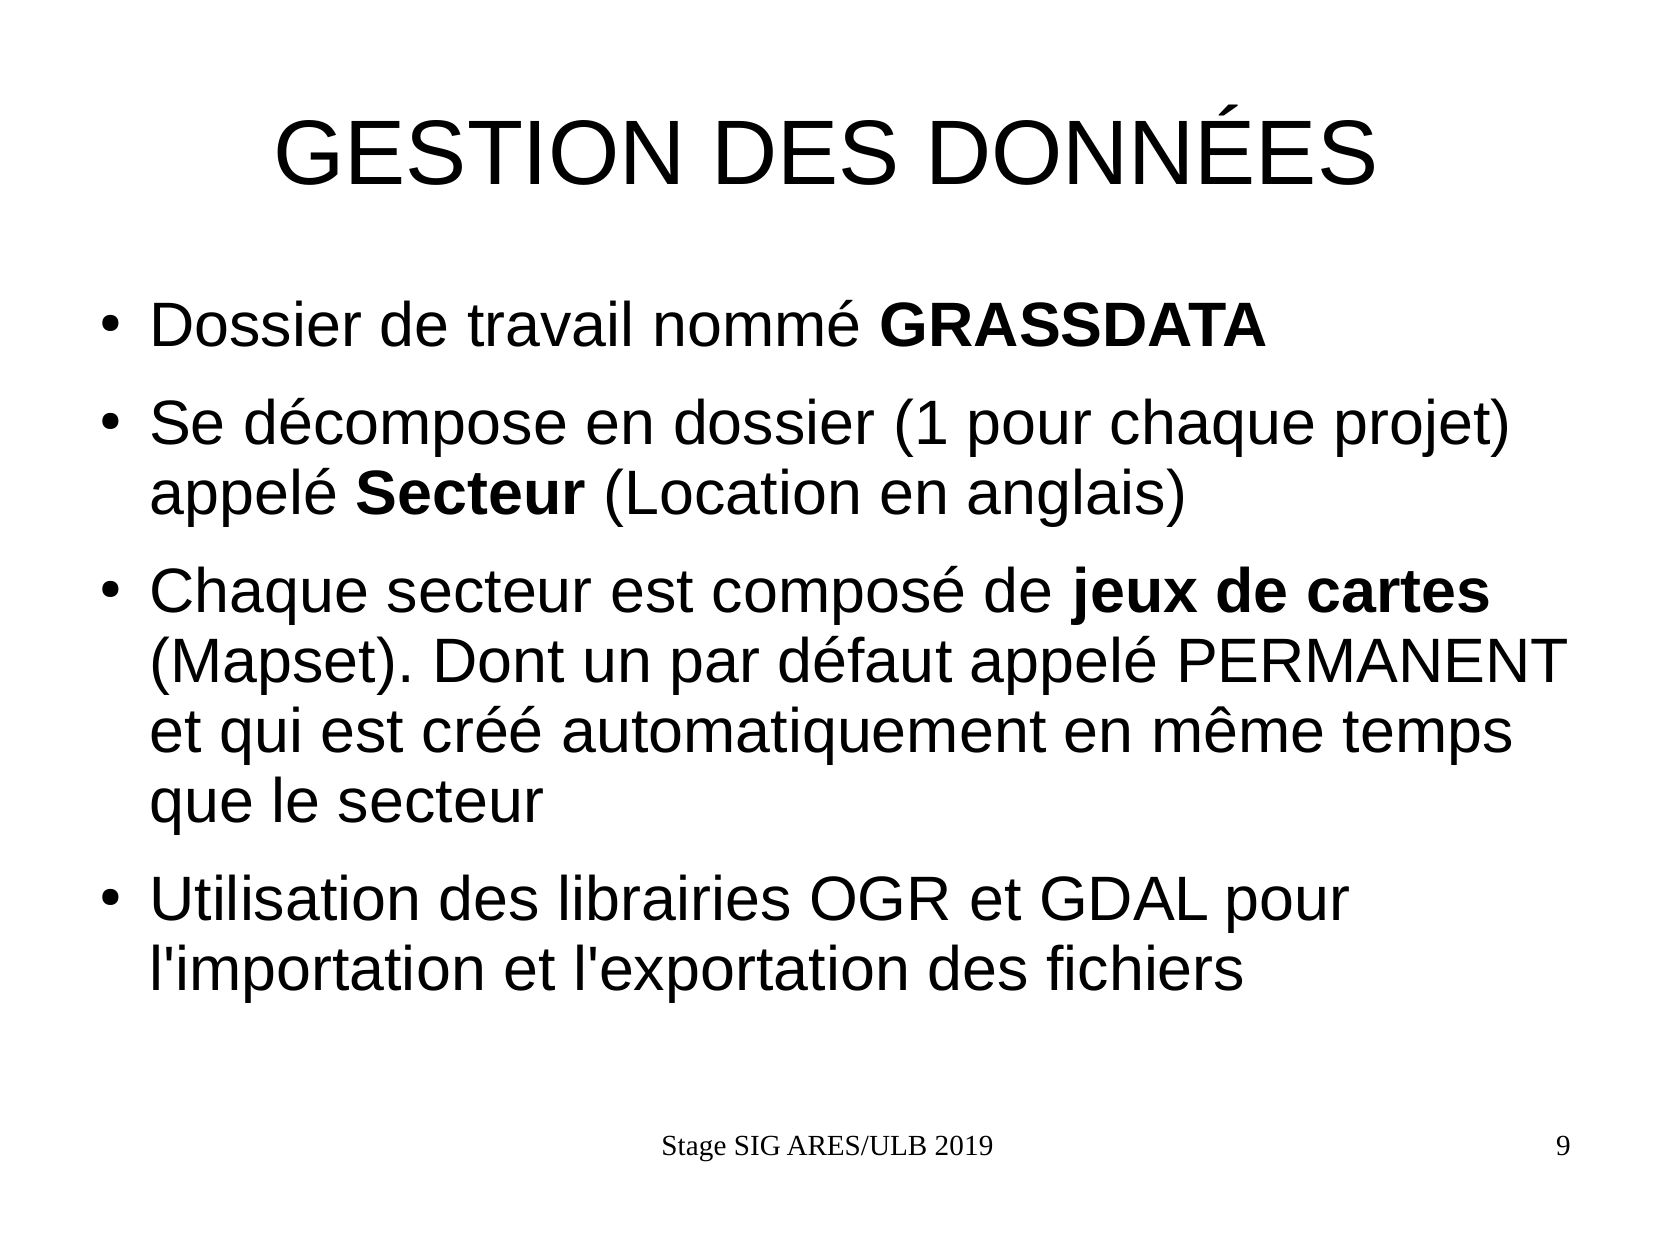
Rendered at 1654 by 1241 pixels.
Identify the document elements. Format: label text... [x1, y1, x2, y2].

title GESTION DES DONNÉES [82, 49, 1571, 257]
list Dossier de travail nommé GRASSDATA Se décompose en dossier (1 pour chaque projet) appelé Secteur (Location en anglais) Chaque secteur est composé de jeux de cartes (Mapset). Dont un par défaut appelé PERMANENT et qui est créé automatiquement en même temps que le secteur Utilisation des librairies OGR et GDAL pour l'importation et l'exportation des fichiers [82, 290, 1571, 1010]
